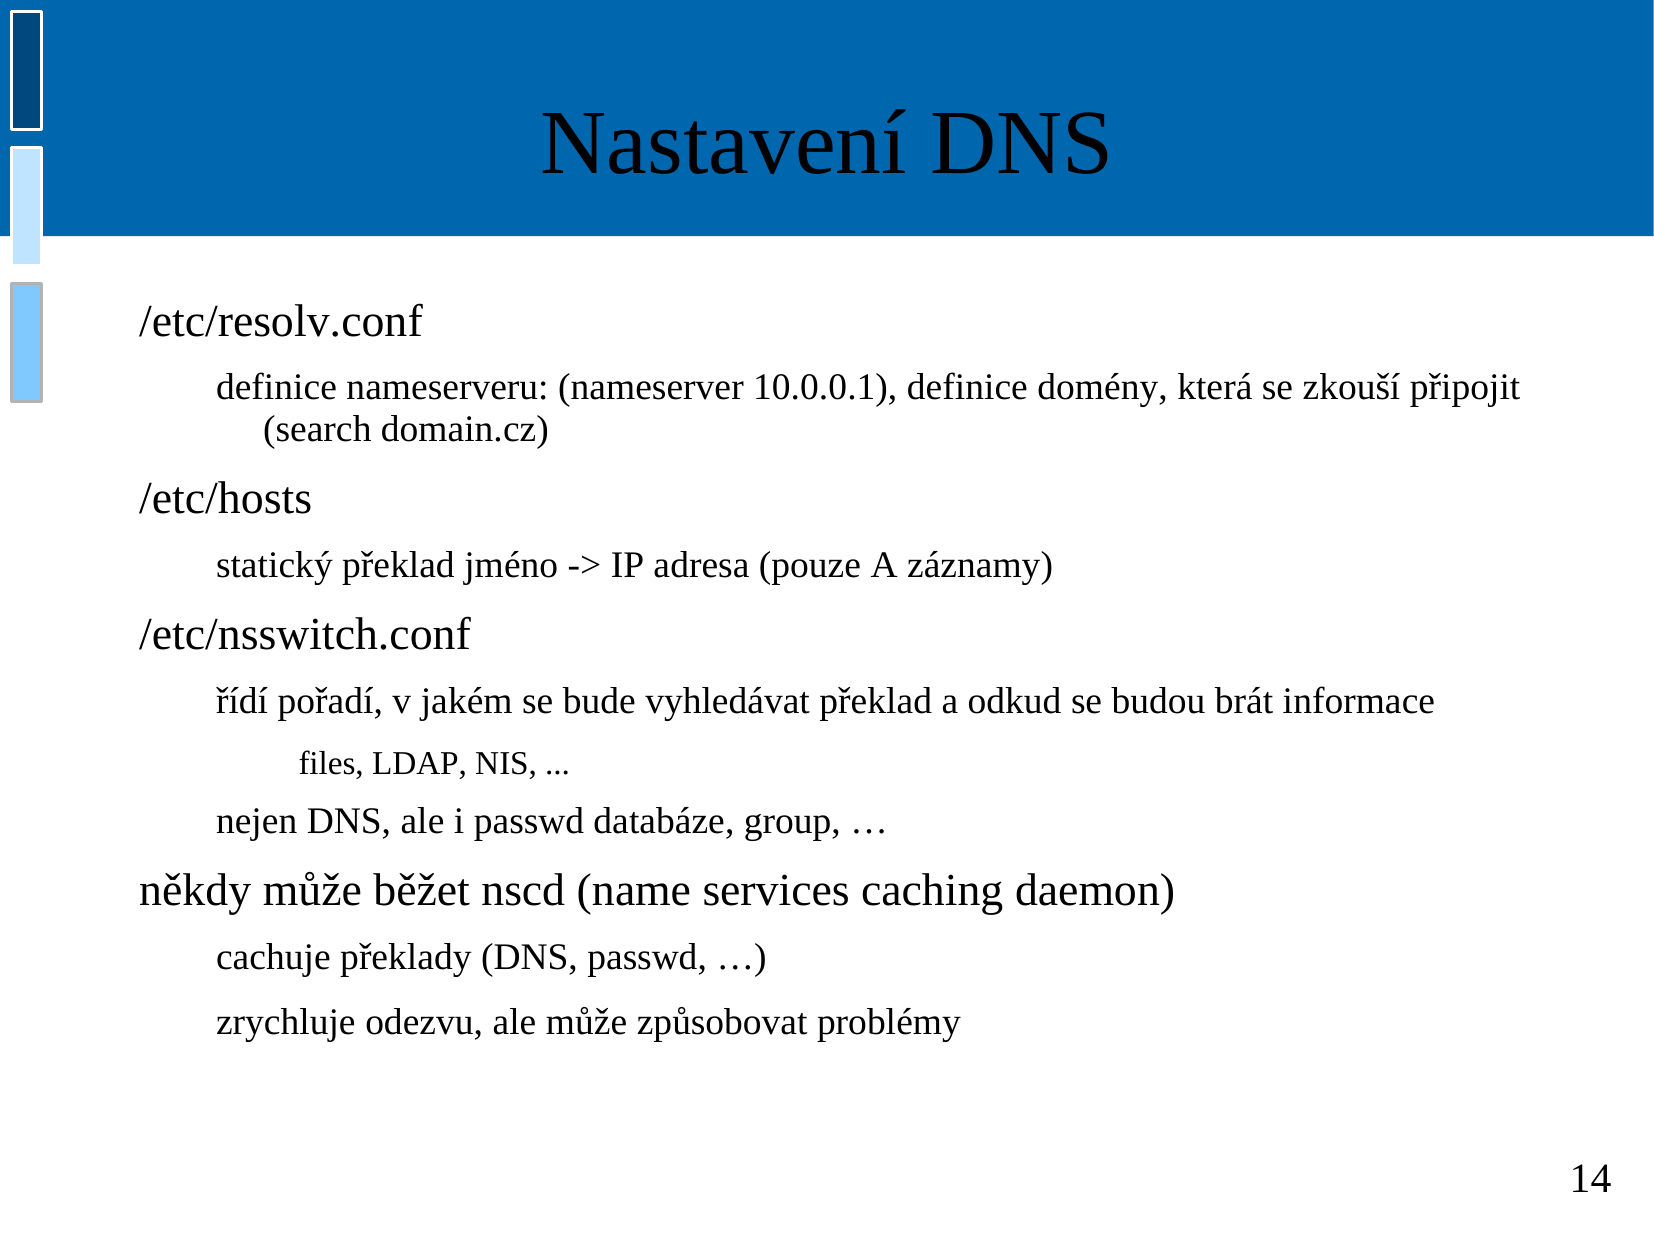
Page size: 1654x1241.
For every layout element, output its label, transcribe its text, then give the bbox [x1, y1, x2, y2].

title Nastavení DNS [121, 49, 1534, 237]
list /etc/resolv.conf definice nameserveru: (nameserver 10.0.0.1), definice domény, která se zkouší připojit (search domain.cz) /etc/hosts statický překlad jméno -> IP adresa (pouze A záznamy) /etc/nsswitch.conf řídí pořadí, v jakém se bude vyhledávat překlad a odkud se budou brát informace files, LDAP, NIS, ... nejen DNS, ale i passwd databáze, group, … někdy může běžet nscd (name services caching daemon) cachuje překlady (DNS, passwd, …) zrychluje odezvu, ale může způsobovat problémy [121, 295, 1534, 1127]
